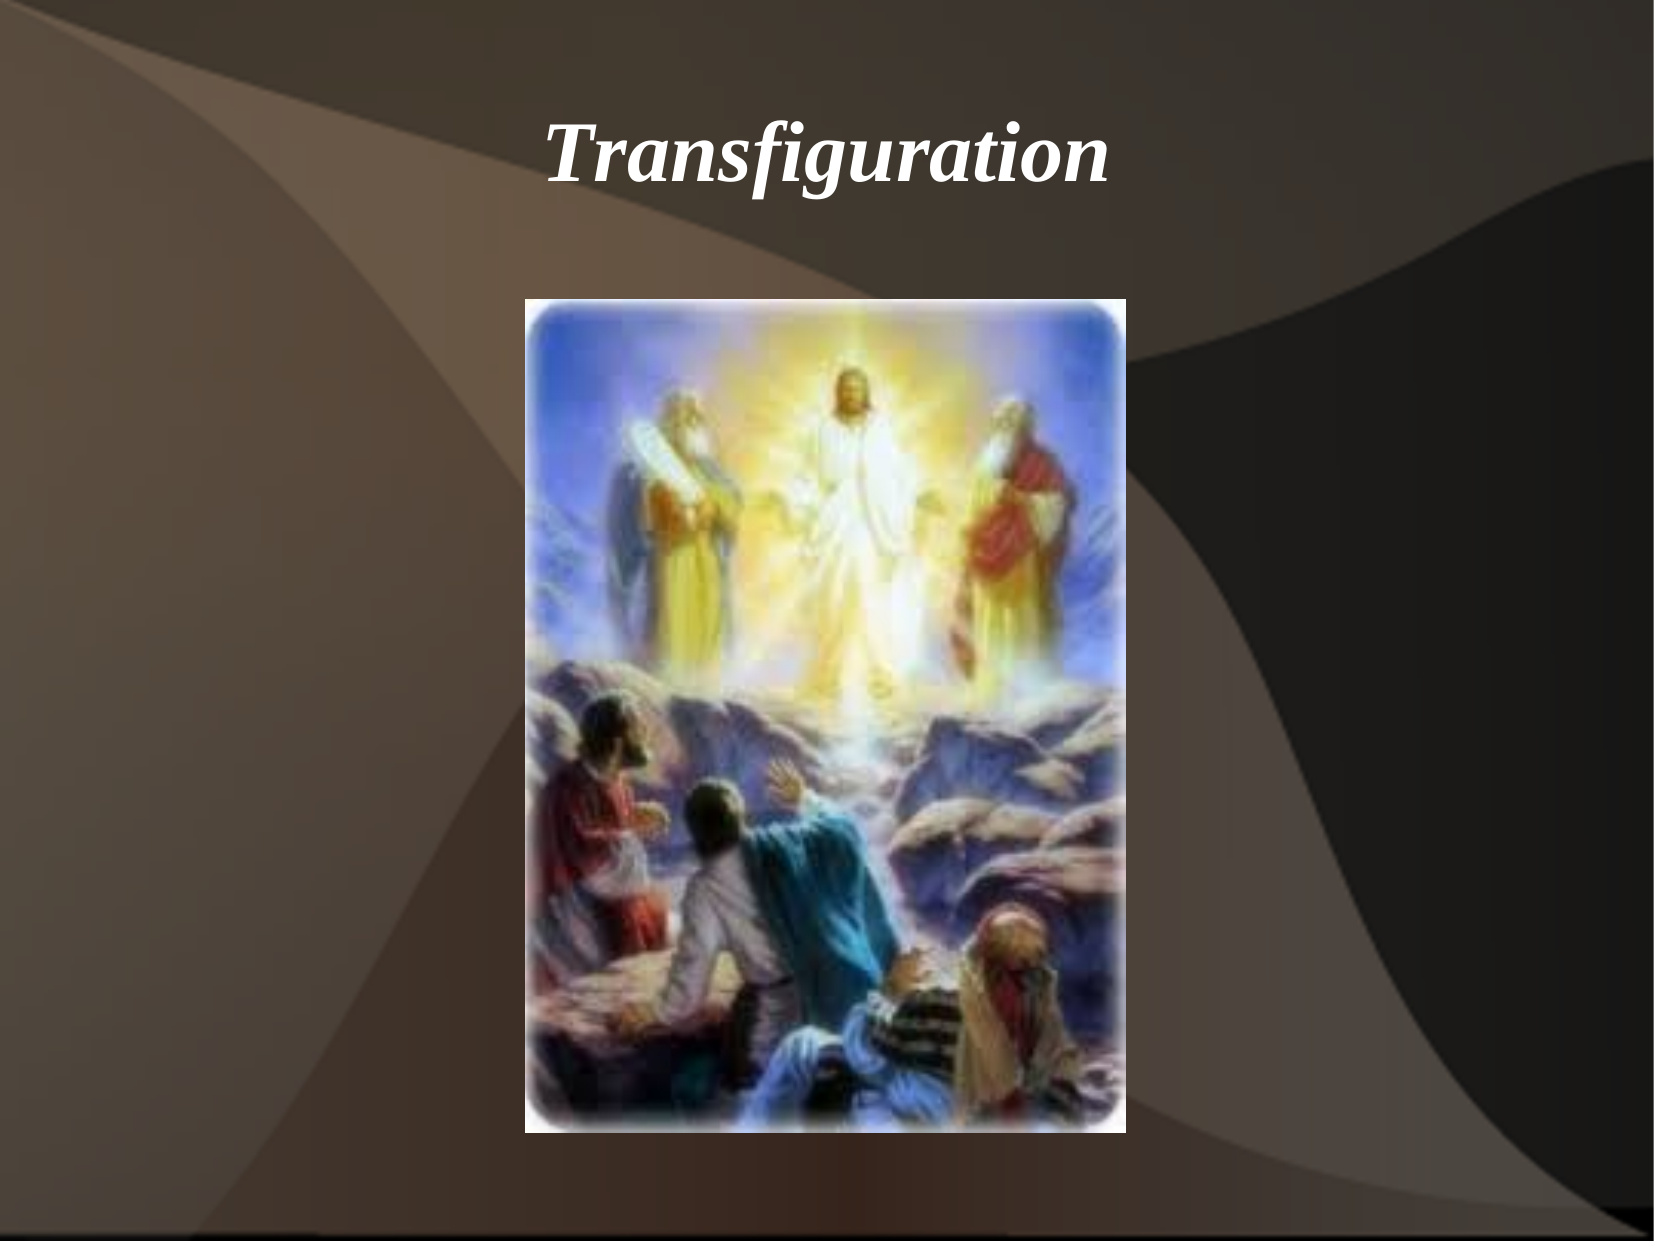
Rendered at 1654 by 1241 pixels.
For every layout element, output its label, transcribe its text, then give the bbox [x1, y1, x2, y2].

title Transfiguration [82, 49, 1571, 257]
picture [0, 0, 1654, 1241]
